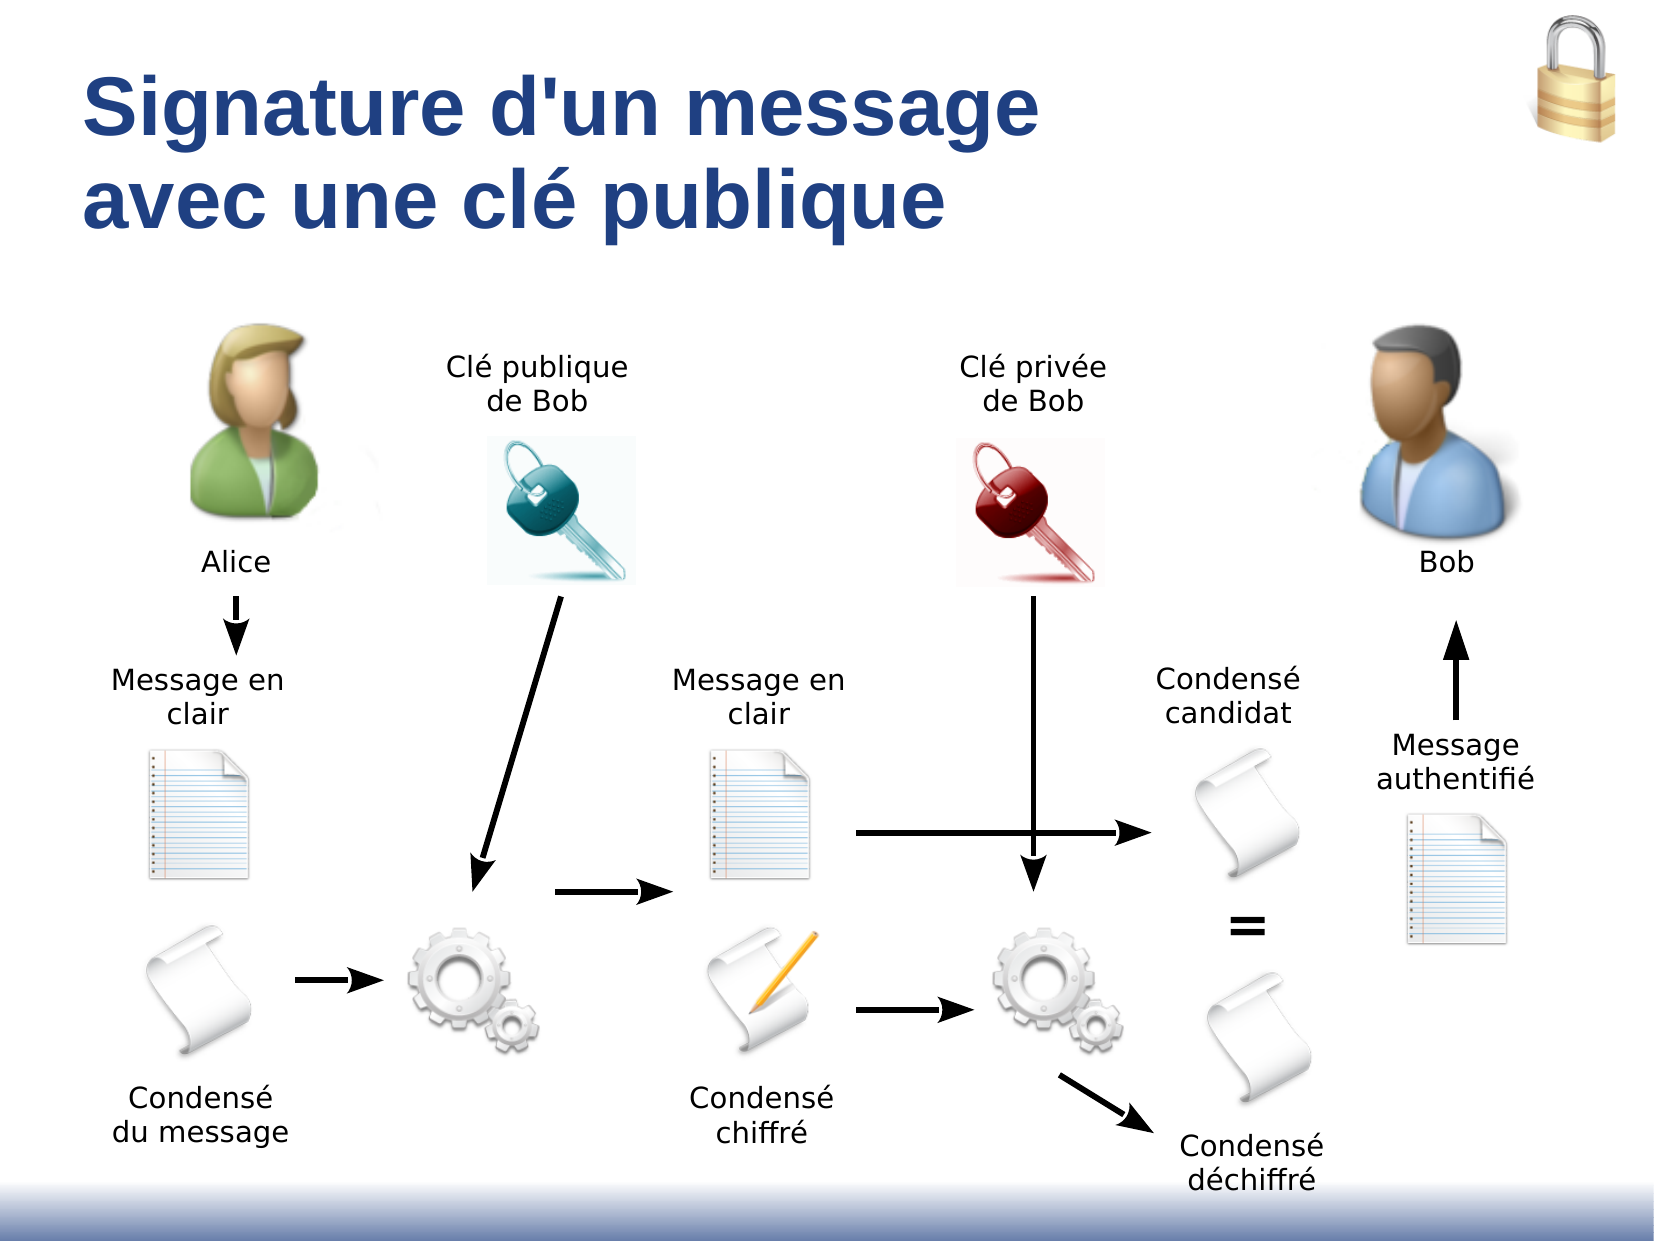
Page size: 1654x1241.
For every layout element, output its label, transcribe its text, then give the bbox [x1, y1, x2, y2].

picture [986, 921, 1128, 1063]
text_box Clé publique de Bob [389, 342, 686, 426]
picture [487, 436, 636, 585]
text_box Message authentifié [1352, 720, 1560, 804]
picture [118, 301, 385, 568]
picture [128, 744, 270, 886]
picture [1386, 808, 1528, 951]
text_box Condensé chiffré [655, 1074, 869, 1158]
picture [690, 921, 833, 1063]
text_box Condensé déchiffré [1145, 1121, 1359, 1205]
picture [1187, 968, 1329, 1111]
text_box Condensé candidat [1122, 654, 1335, 739]
picture [126, 921, 269, 1063]
text_box Condensé du message [94, 1074, 308, 1158]
picture [1175, 744, 1317, 886]
picture [956, 438, 1105, 587]
text_box = [1210, 886, 1286, 964]
text_box Alice [147, 537, 325, 587]
text_box Message en clair [655, 655, 863, 739]
picture [689, 744, 831, 886]
title Signature d'un message avec une clé publique [82, 56, 1571, 250]
picture [1505, 11, 1642, 148]
picture [401, 921, 544, 1063]
text_box Message en clair [94, 655, 302, 739]
picture [1298, 301, 1565, 568]
text_box Bob [1358, 537, 1536, 587]
text_box Clé privée de Bob [915, 342, 1152, 426]
